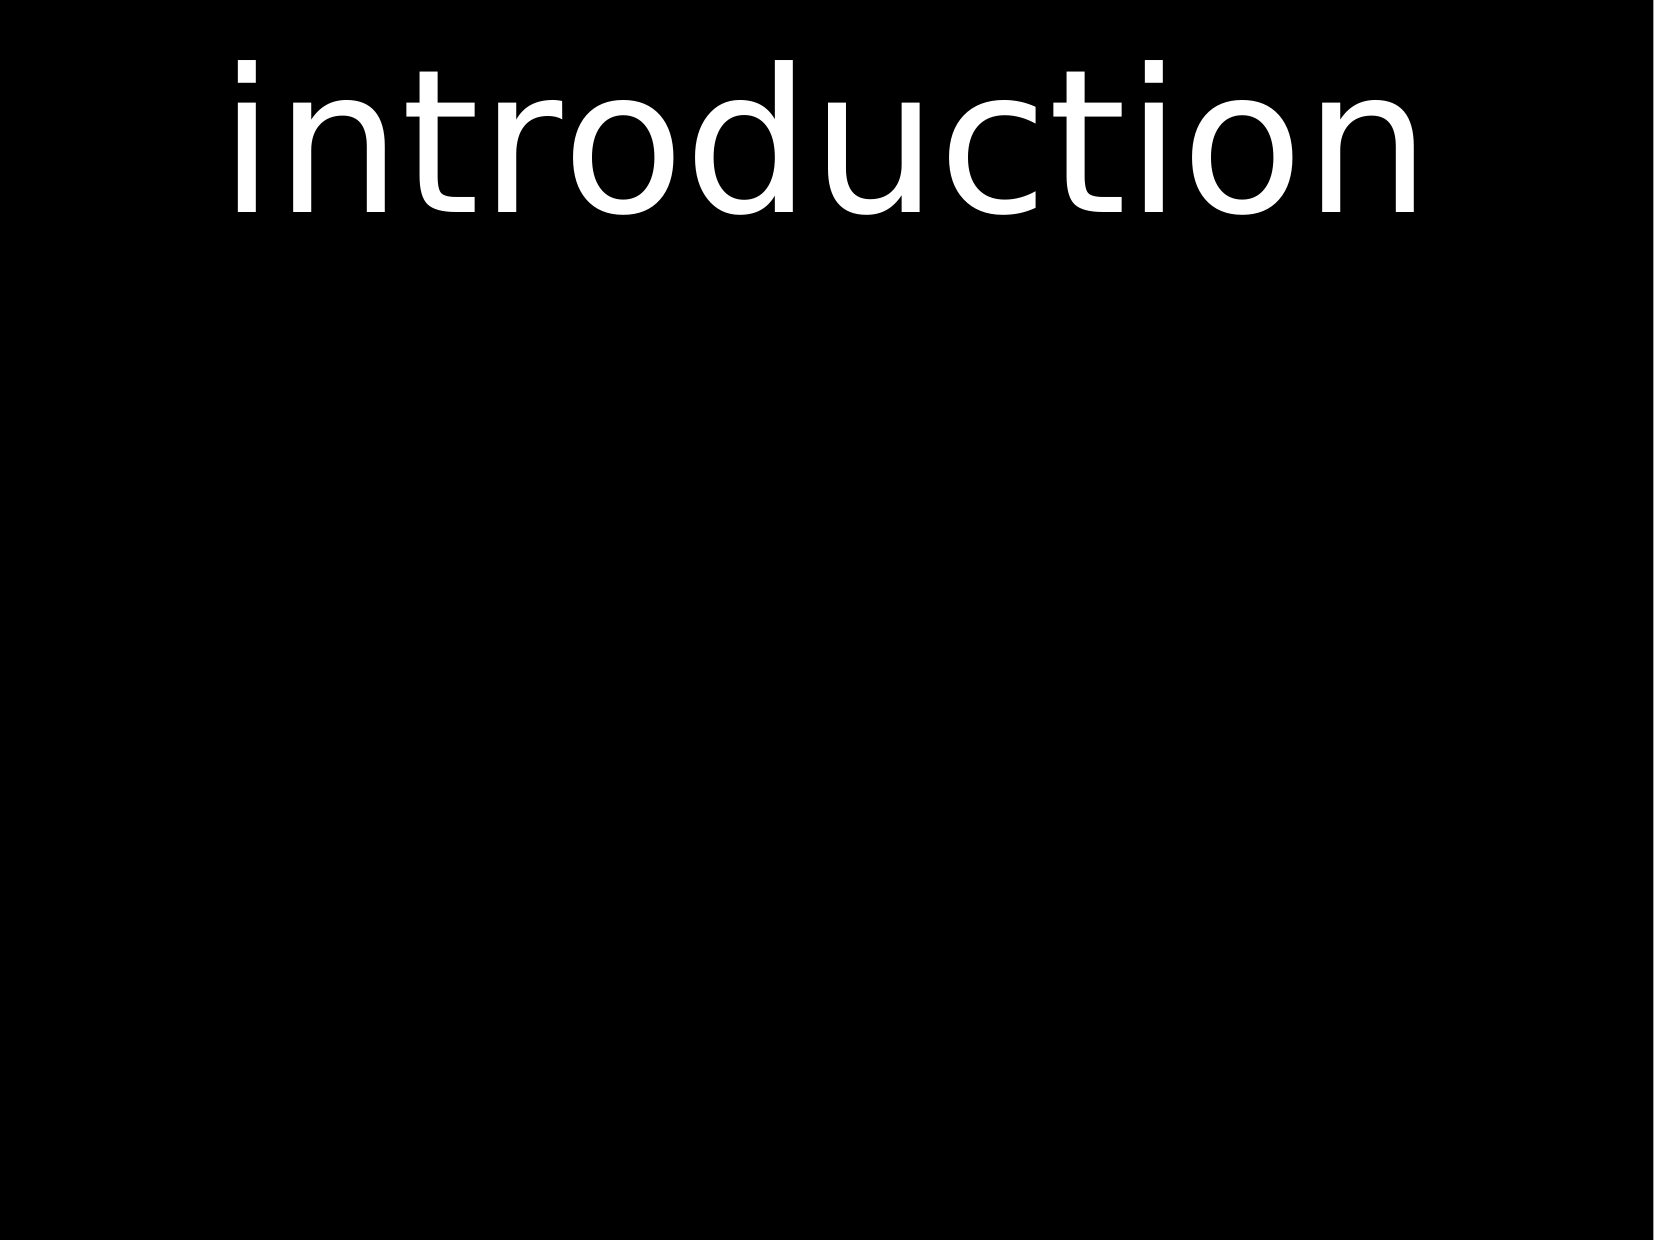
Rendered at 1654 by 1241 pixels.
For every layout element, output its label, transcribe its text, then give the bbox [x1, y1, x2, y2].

title introduction [82, 35, 1570, 269]
